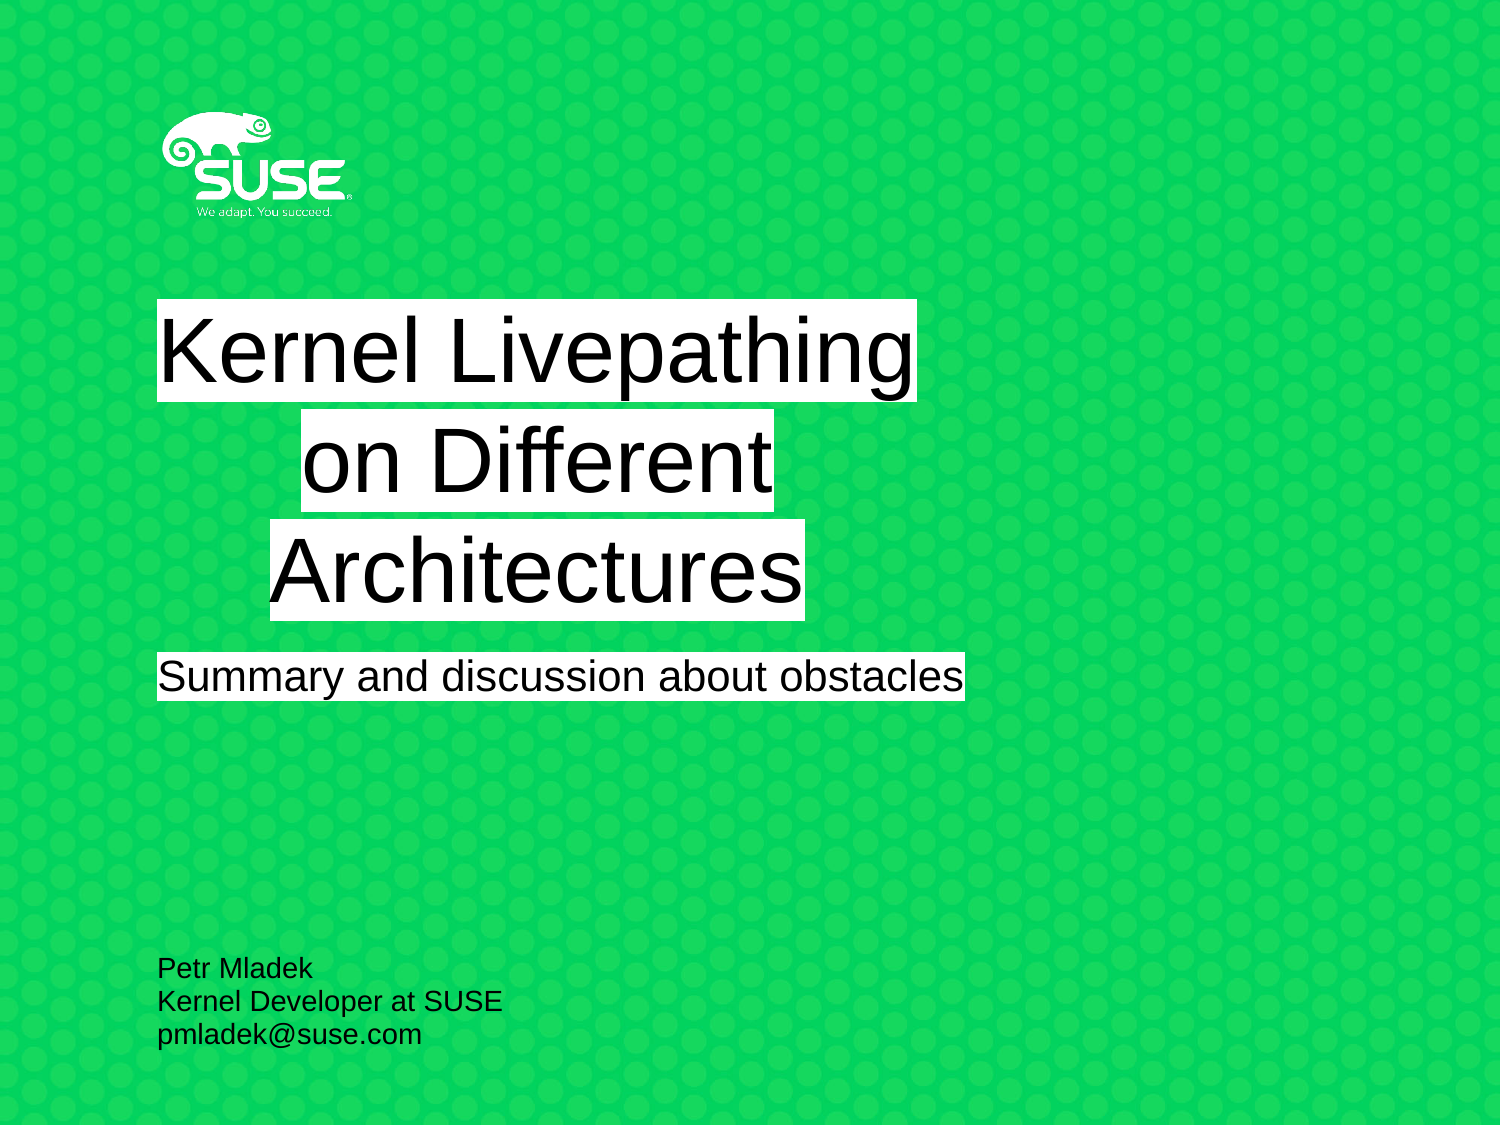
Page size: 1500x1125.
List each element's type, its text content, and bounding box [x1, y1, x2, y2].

text_box Summary and discussion about obstacles [142, 640, 1053, 814]
title Kernel Livepathing on Different Architectures [142, 236, 1053, 628]
text_box Petr Mladek Kernel Developer at SUSE pmladek@suse.com [142, 945, 593, 1059]
picture [0, 0, 1500, 1125]
